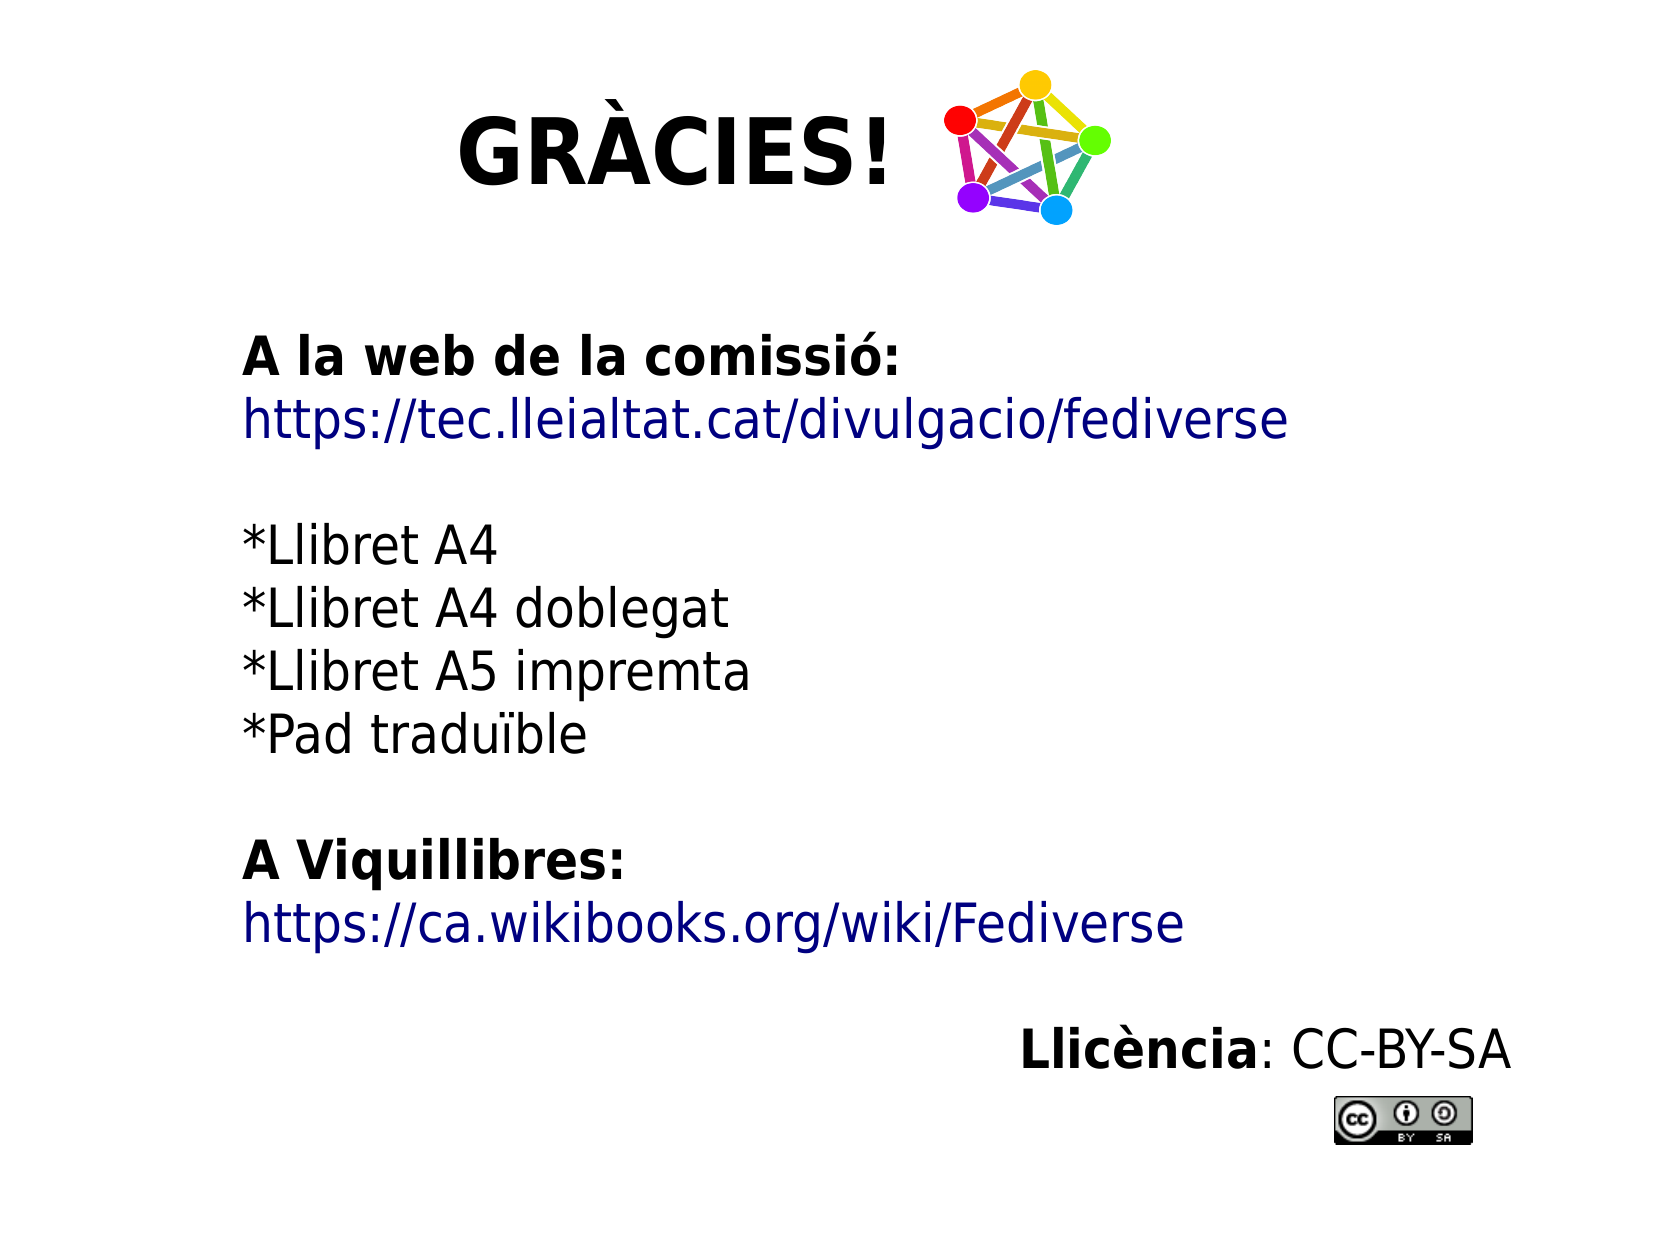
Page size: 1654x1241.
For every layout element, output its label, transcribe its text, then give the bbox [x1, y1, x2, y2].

title GRÀCIES! [82, 49, 1571, 257]
picture [1334, 1096, 1473, 1145]
title A la web de la comissió: https://tec.lleialtat.cat/divulgacio/fediverse *Llibret A4 *Llibret A4 doblegat *Llibret A5 impremta *Pad traduïble A Viquillibres:https://ca.wikibooks.org/wiki/Fediverse Llicència: CC-BY-SA [242, 262, 1524, 1145]
picture [944, 70, 1111, 225]
